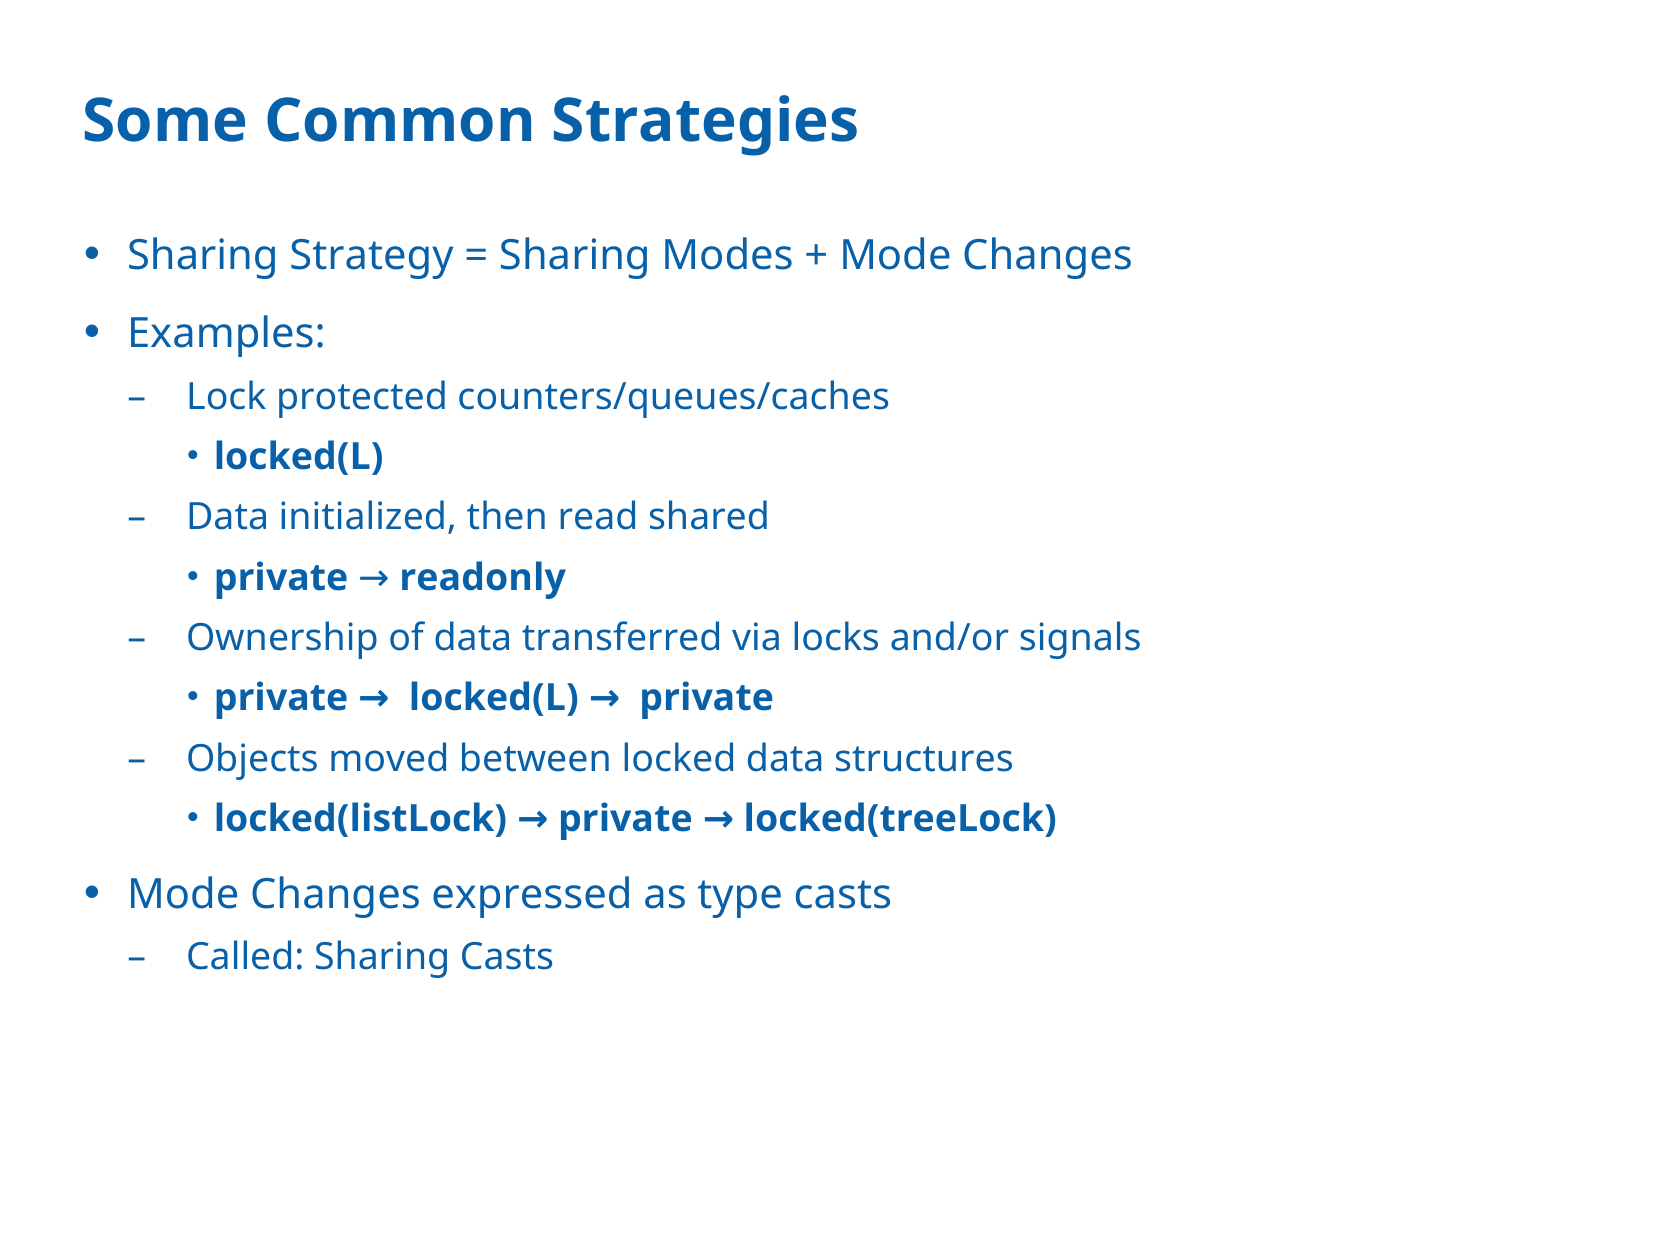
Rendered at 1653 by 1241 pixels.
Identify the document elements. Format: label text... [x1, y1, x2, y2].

list Sharing Strategy = Sharing Modes + Mode Changes Examples: Lock protected counters/queues/caches locked(L) Data initialized, then read shared private → readonly Ownership of data transferred via locks and/or signals private → locked(L) → private Objects moved between locked data structures locked(listLock) → private → locked(treeLock) Mode Changes expressed as type casts Called: Sharing Casts [82, 225, 1571, 1110]
title Some Common Strategies [82, 49, 1571, 188]
